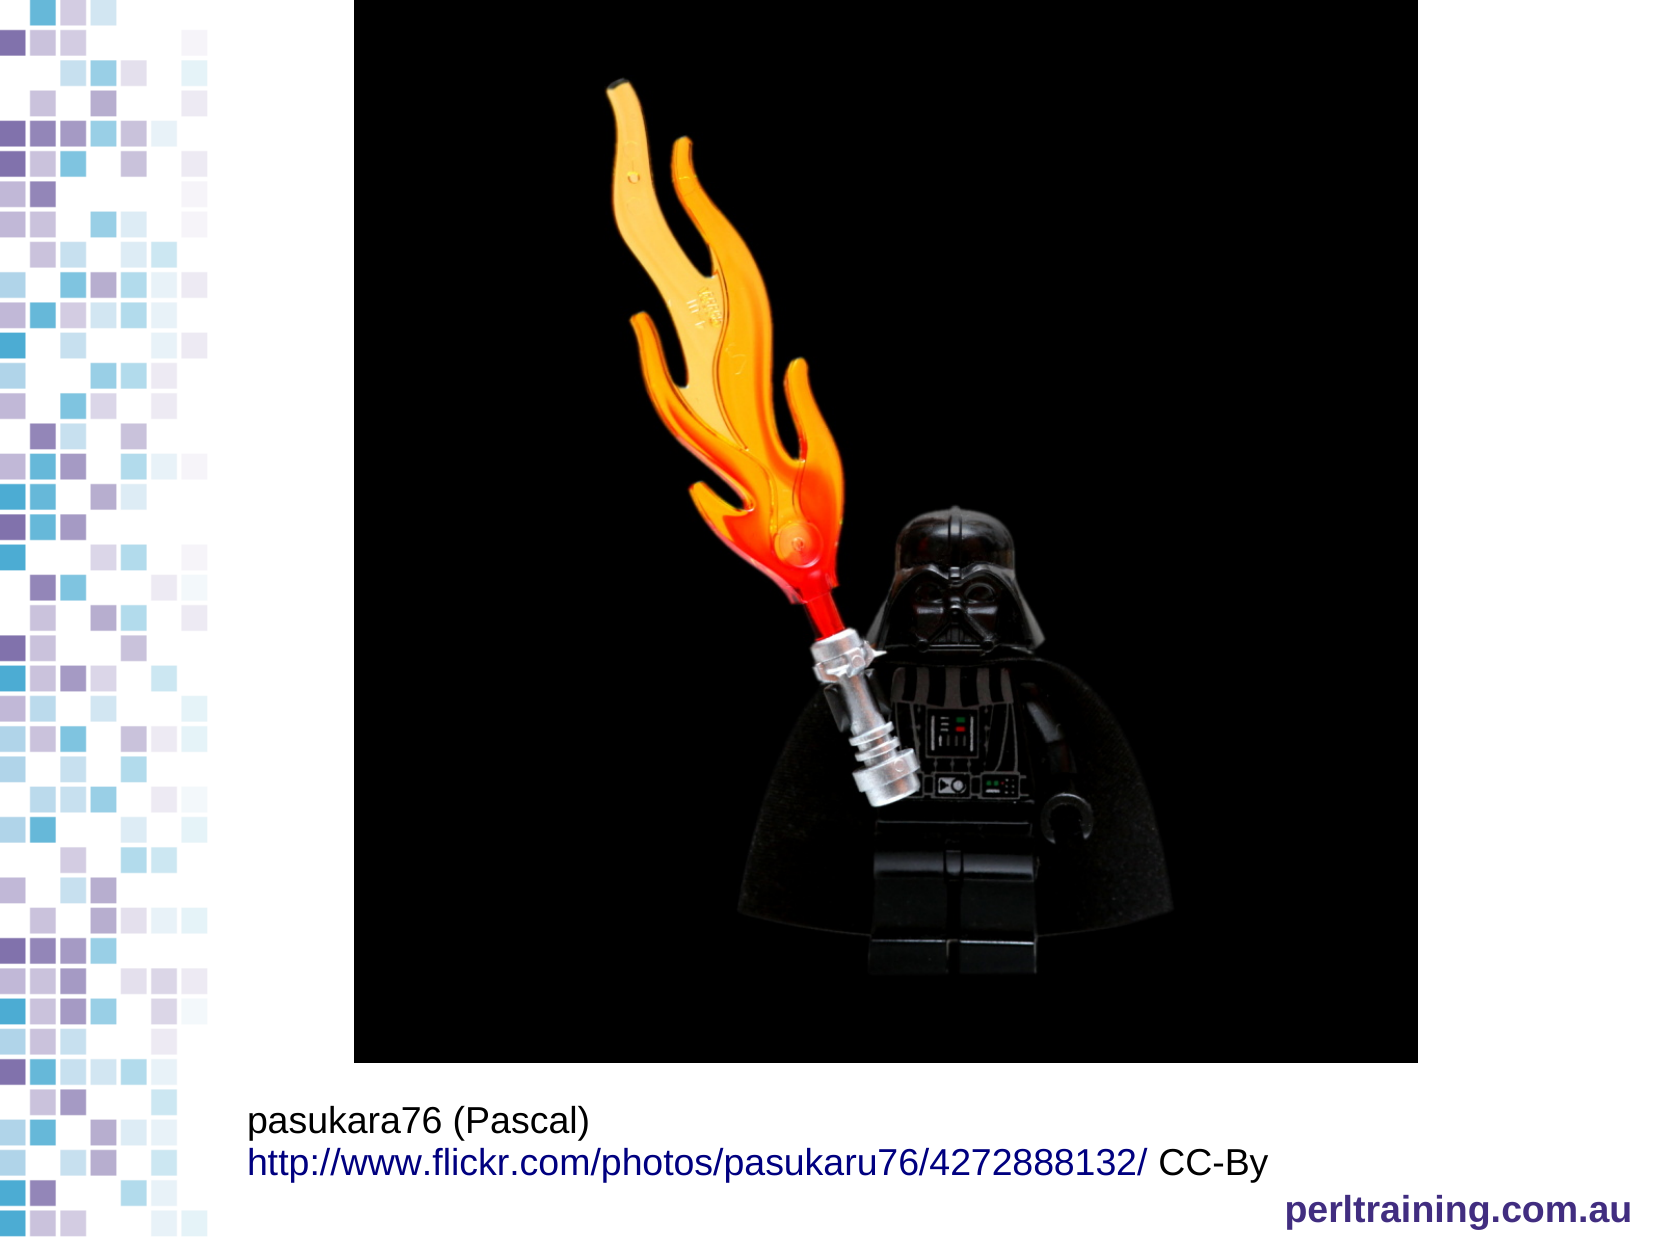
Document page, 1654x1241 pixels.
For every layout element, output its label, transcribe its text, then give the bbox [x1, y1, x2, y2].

picture [0, 0, 212, 1241]
text_box pasukara76 (Pascal) http://www.flickr.com/photos/pasukaru76/4272888132/ CC-By [232, 1092, 1284, 1192]
picture [354, 0, 1418, 1063]
